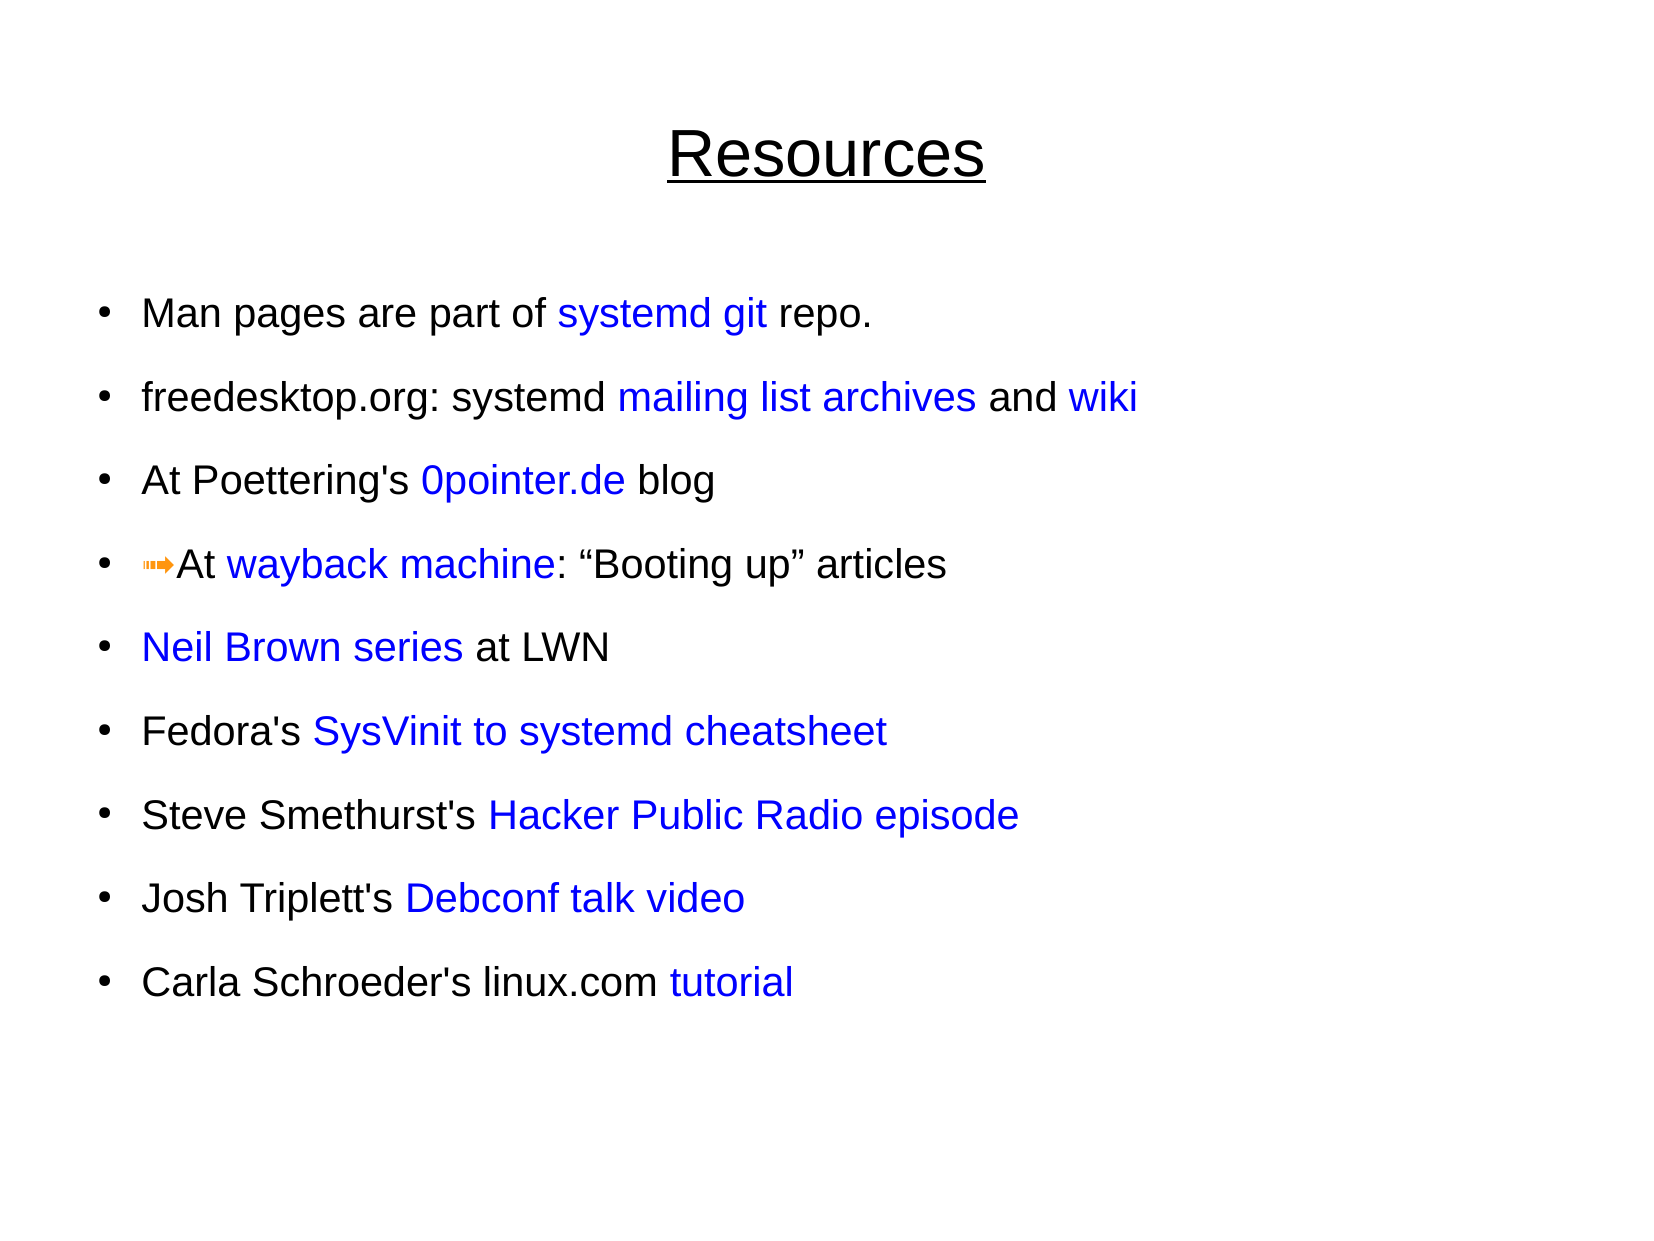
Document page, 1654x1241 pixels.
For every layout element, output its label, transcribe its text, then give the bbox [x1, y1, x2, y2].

list Man pages are part of systemd git repo. freedesktop.org: systemd mailing list archives and wiki At Poettering's 0pointer.de blog ➟At wayback machine: “Booting up” articles Neil Brown series at LWN Fedora's SysVinit to systemd cheatsheet Steve Smethurst's Hacker Public Radio episode Josh Triplett's Debconf talk video Carla Schroeder's linux.com tutorial [82, 290, 1571, 1010]
title Resources [82, 49, 1571, 257]
